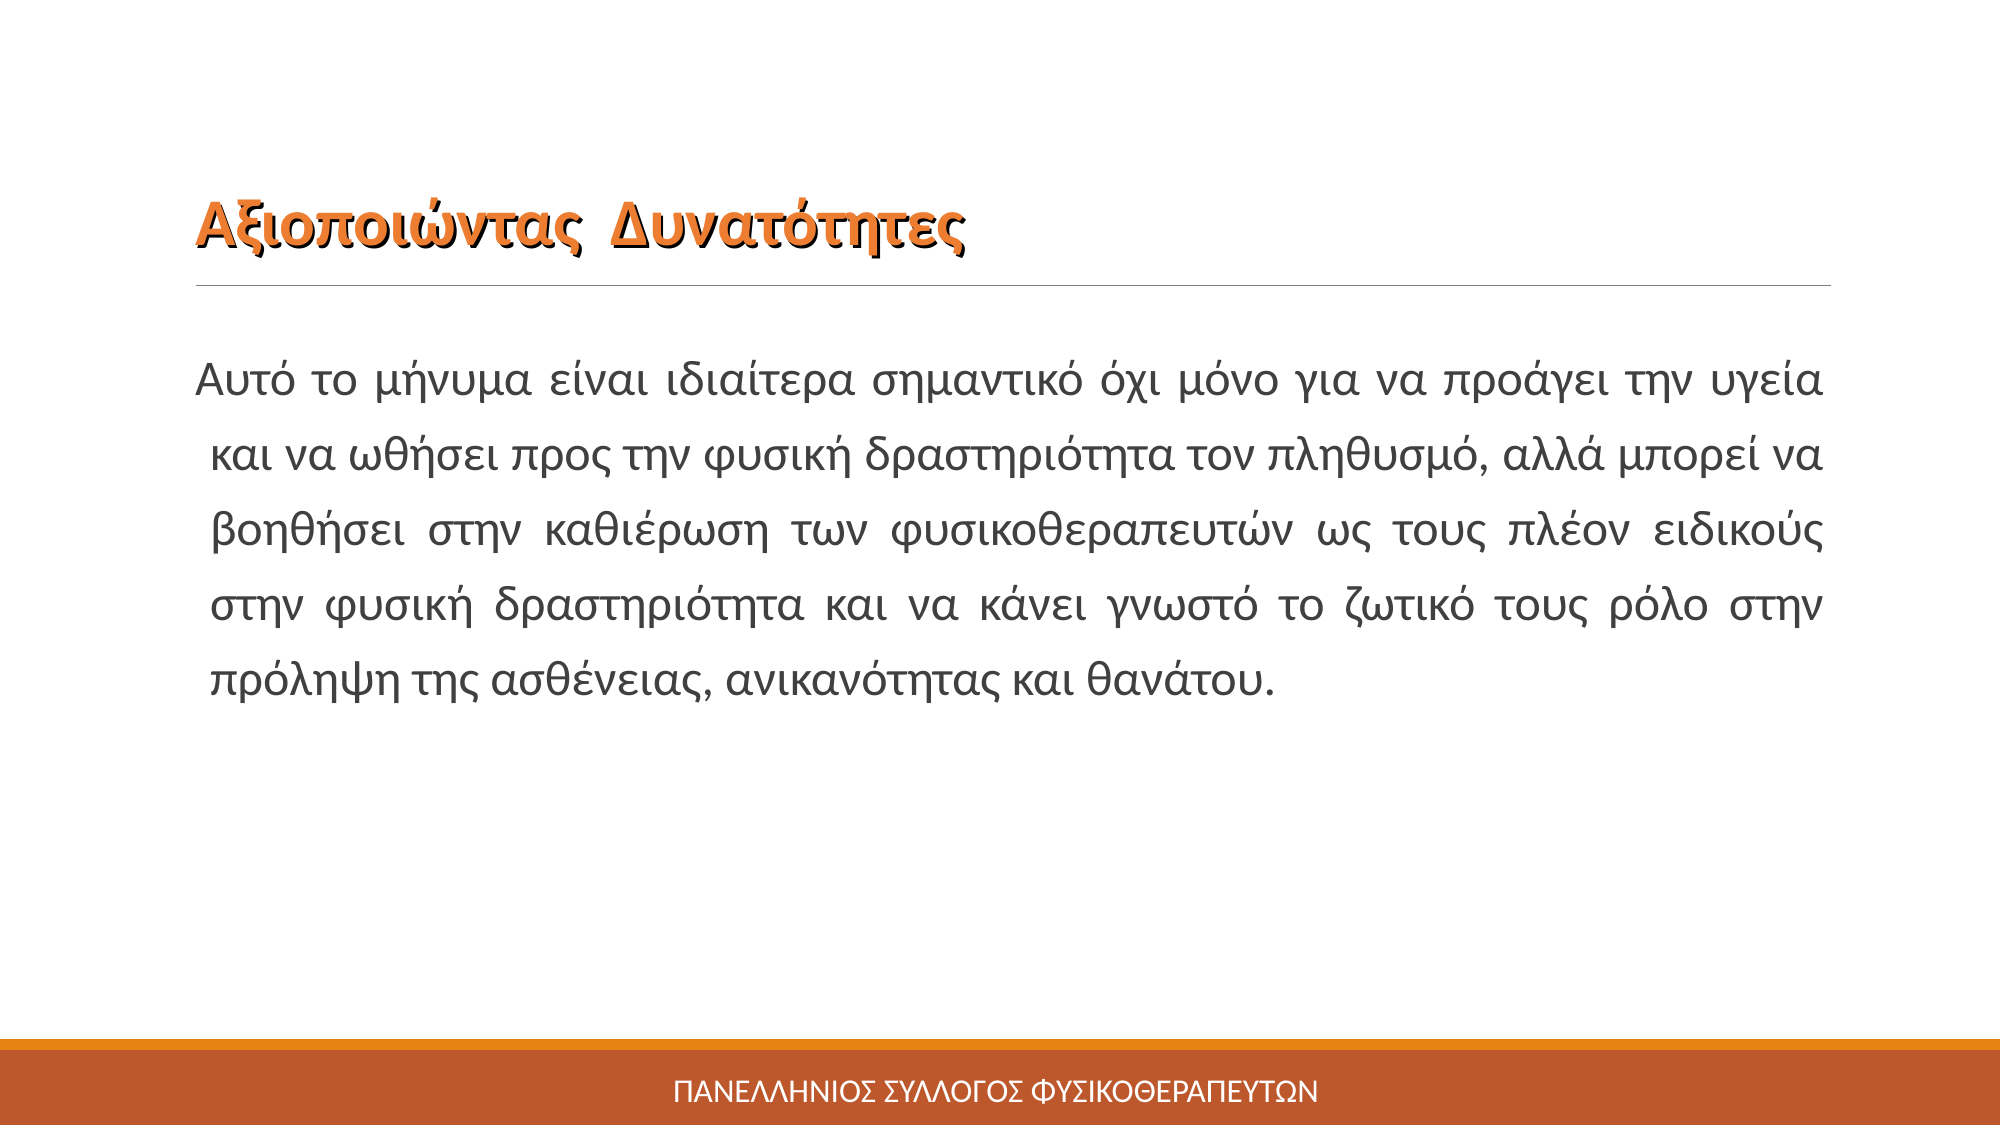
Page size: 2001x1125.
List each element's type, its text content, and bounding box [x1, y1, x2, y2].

list Αυτό το μήνυμα είναι ιδιαίτερα σημαντικό όχι μόνο για να προάγει την υγεία και να ωθήσει προς την φυσική δραστηριότητα τον πληθυσμό, αλλά μπορεί να βοηθήσει στην καθιέρωση των φυσικοθεραπευτών ως τους πλέον ειδικούς στην φυσική δραστηριότητα και να κάνει γνωστό το ζωτικό τους ρόλο στην πρόληψη της ασθένειας, ανικανότητας και θανάτου. [180, 325, 1831, 986]
title Αξιοποιώντας Δυνατότητες [180, 26, 1831, 265]
text_box ΠΑΝΕΛΛΗΝΙΟΣ ΣΥΛΛΟΓΟΣ ΦΥΣΙΚΟΘΕΡΑΠΕΥΤΩΝ [604, 1059, 1396, 1120]
